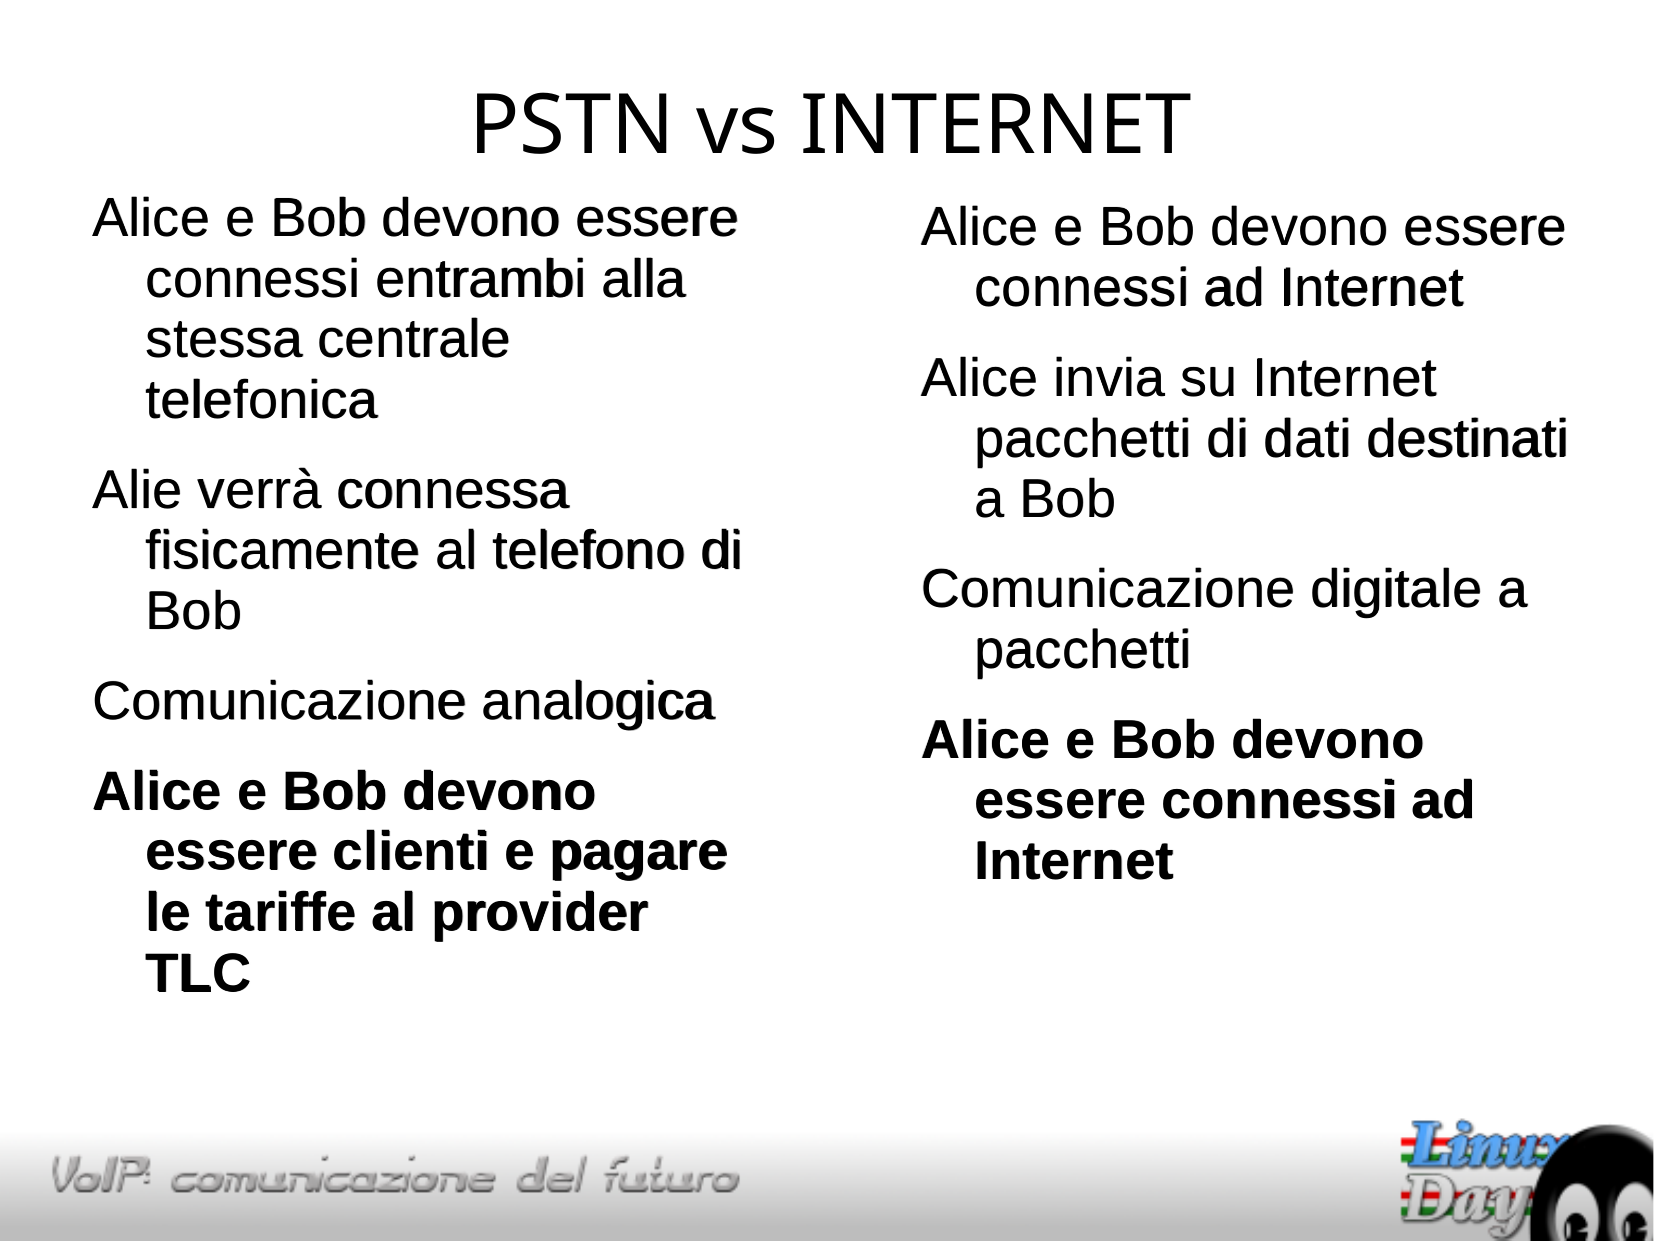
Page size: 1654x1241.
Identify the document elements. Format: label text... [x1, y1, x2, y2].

picture [0, 1115, 1654, 1241]
list Alice e Bob devono essere connessi ad Internet Alice invia su Internet pacchetti di dati destinati a Bob Comunicazione digitale a pacchetti Alice e Bob devono essere connessi ad Internet [903, 196, 1576, 1066]
list Alice e Bob devono essere connessi entrambi alla stessa centrale telefonica Alie verrà connessa fisicamente al telefono di Bob Comunicazione analogica Alice e Bob devono essere clienti e pagare le tariffe al provider TLC [75, 187, 751, 1064]
title PSTN vs INTERNET [86, 17, 1576, 226]
